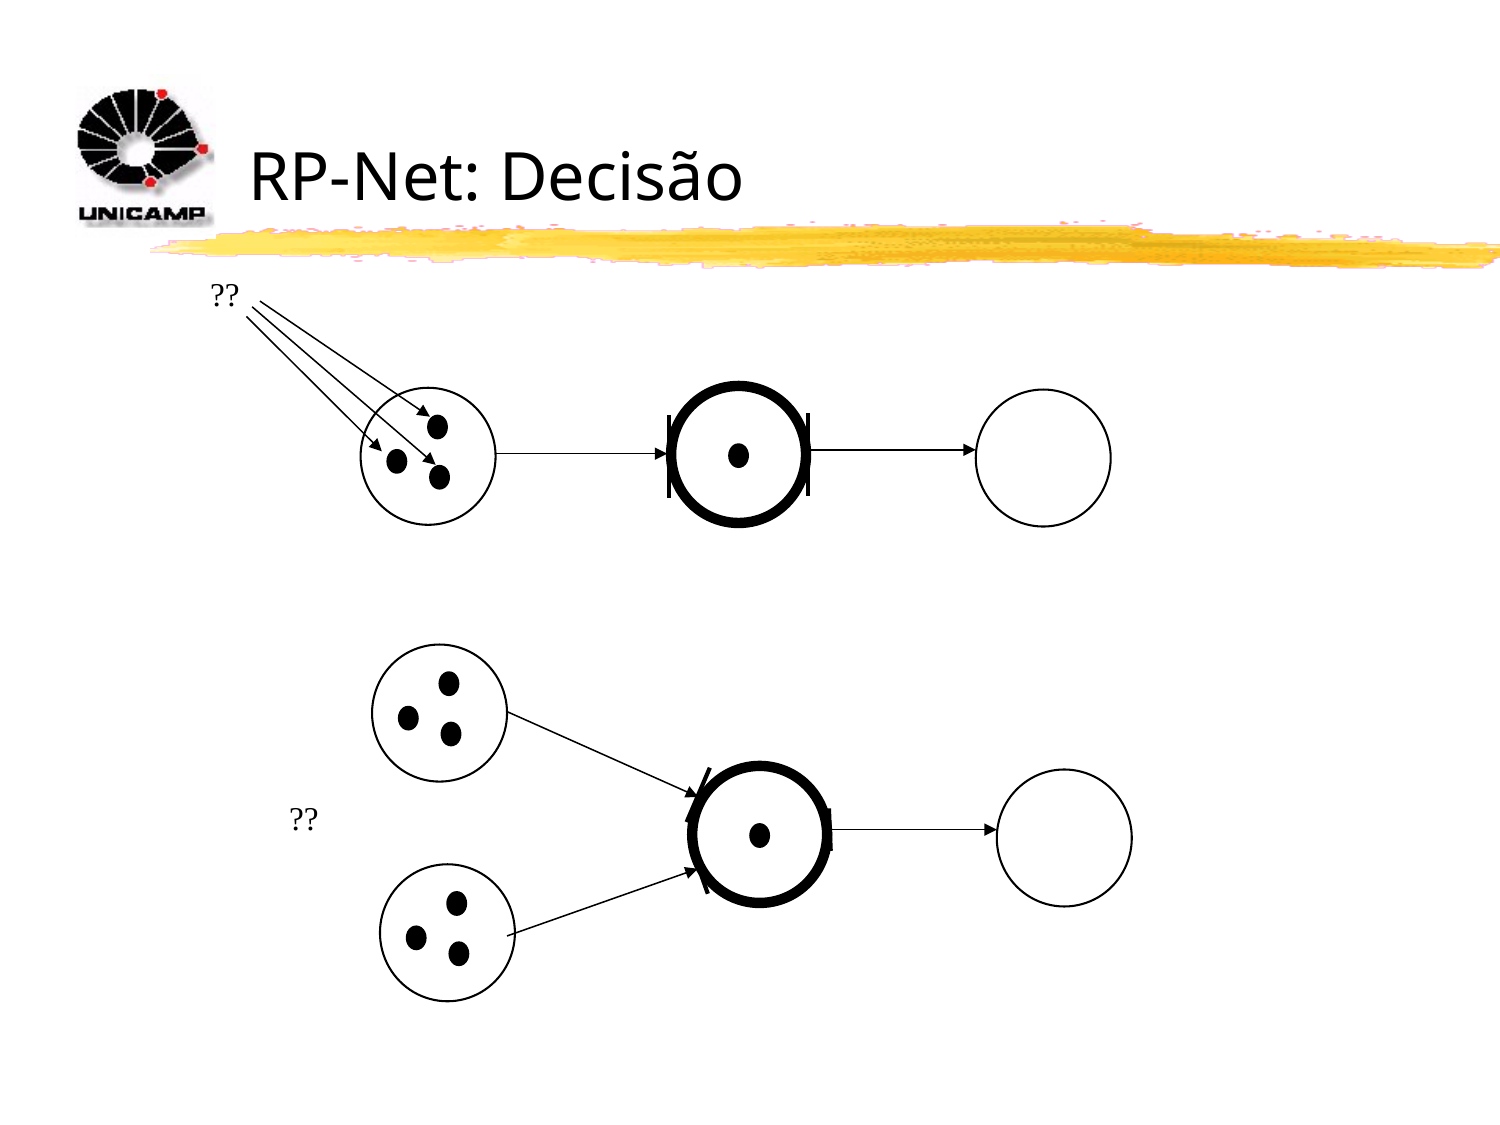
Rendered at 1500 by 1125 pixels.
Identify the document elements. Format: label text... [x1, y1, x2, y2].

text_box [427, 415, 448, 439]
text_box [429, 465, 450, 489]
text_box [449, 942, 469, 966]
text_box [387, 449, 407, 473]
text_box [750, 823, 770, 848]
title RP-Net: Decisão [233, 37, 1434, 225]
picture [75, 74, 1500, 279]
text_box [439, 672, 459, 696]
text_box ?? [274, 789, 334, 845]
text_box [398, 706, 418, 730]
text_box ?? [195, 265, 255, 321]
text_box [441, 722, 461, 746]
text_box [447, 891, 467, 916]
text_box [406, 926, 426, 950]
text_box [728, 444, 749, 468]
